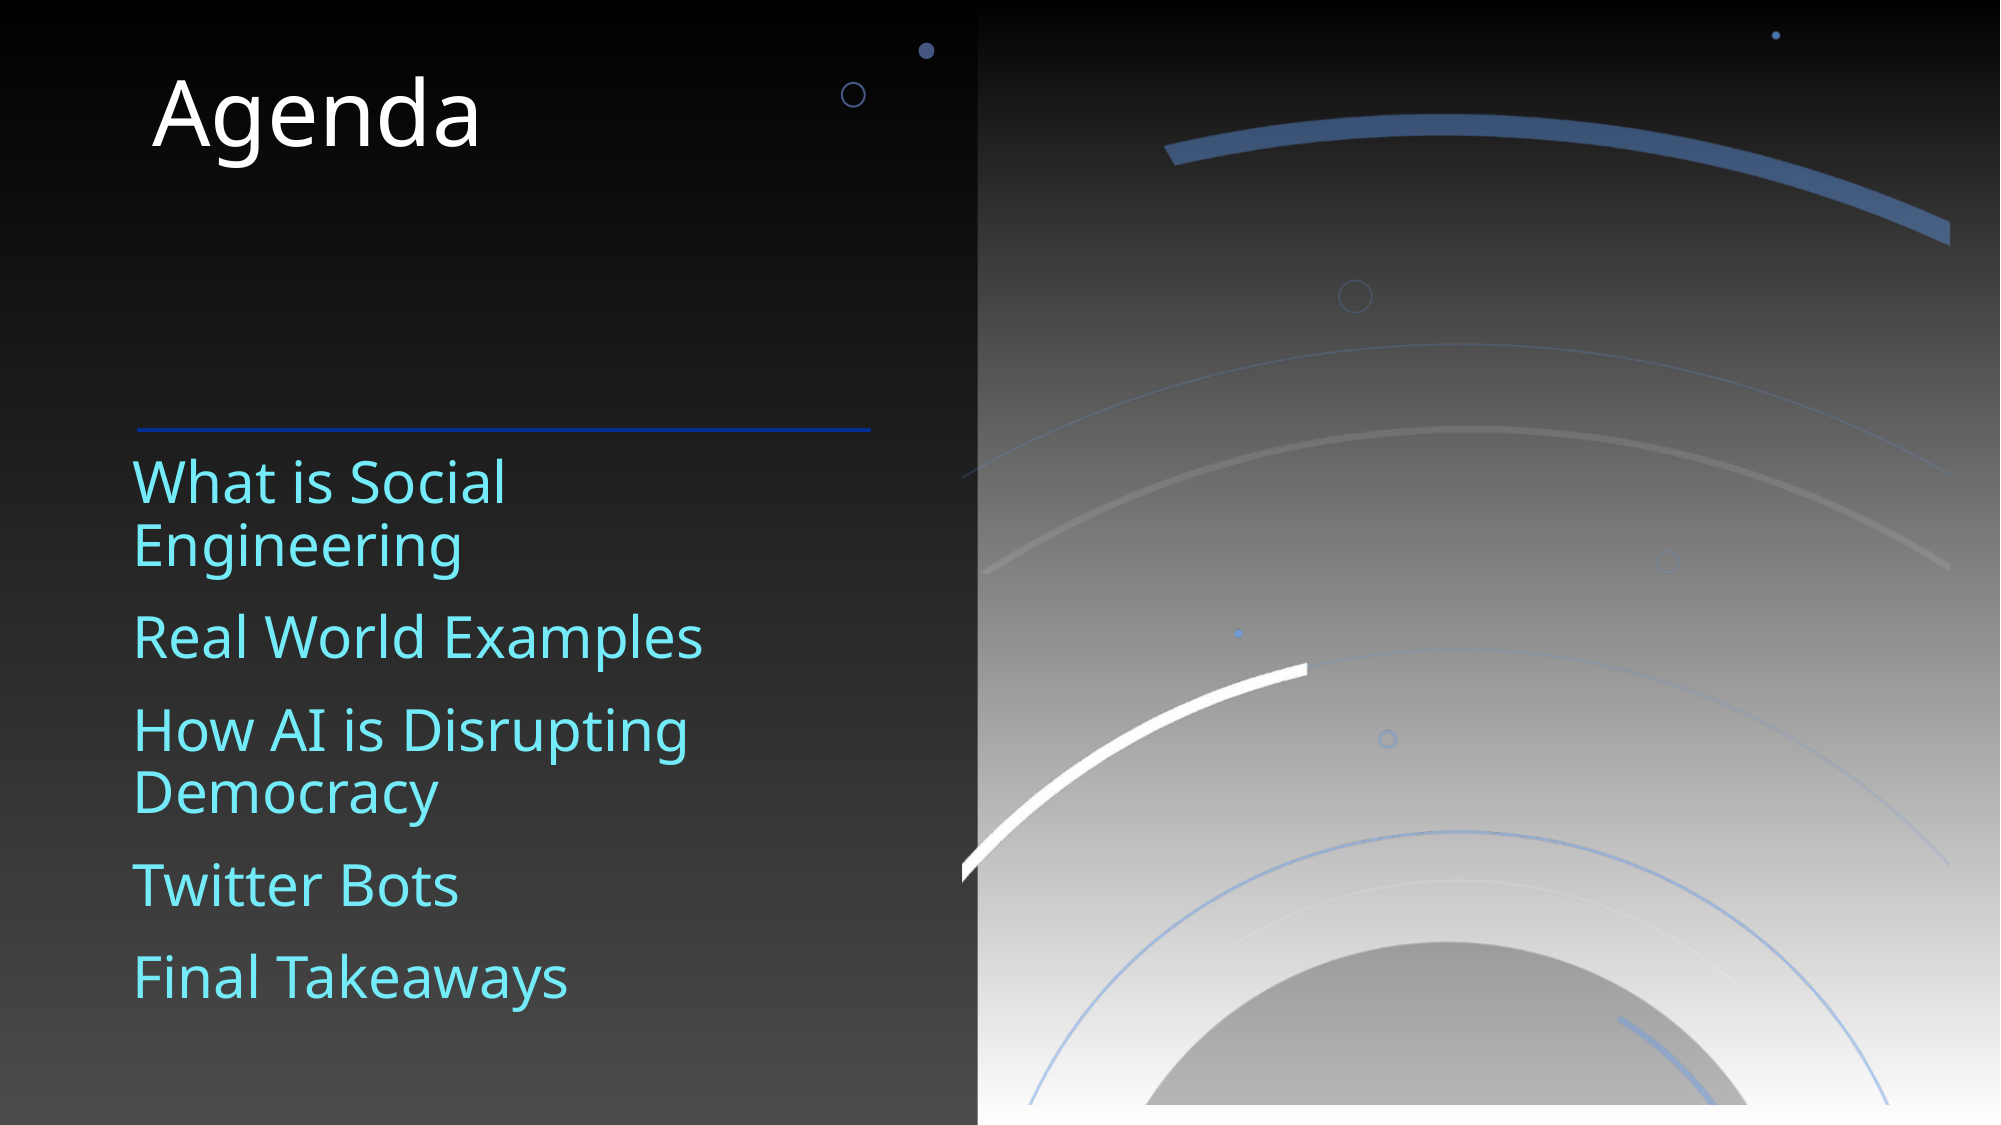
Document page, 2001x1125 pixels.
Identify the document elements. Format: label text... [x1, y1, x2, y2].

picture [963, 20, 1951, 1105]
title Agenda [137, 59, 871, 378]
list What is Social Engineering Real World Examples How AI is Disrupting Democracy Twitter Bots Final Takeaways [117, 445, 851, 1004]
